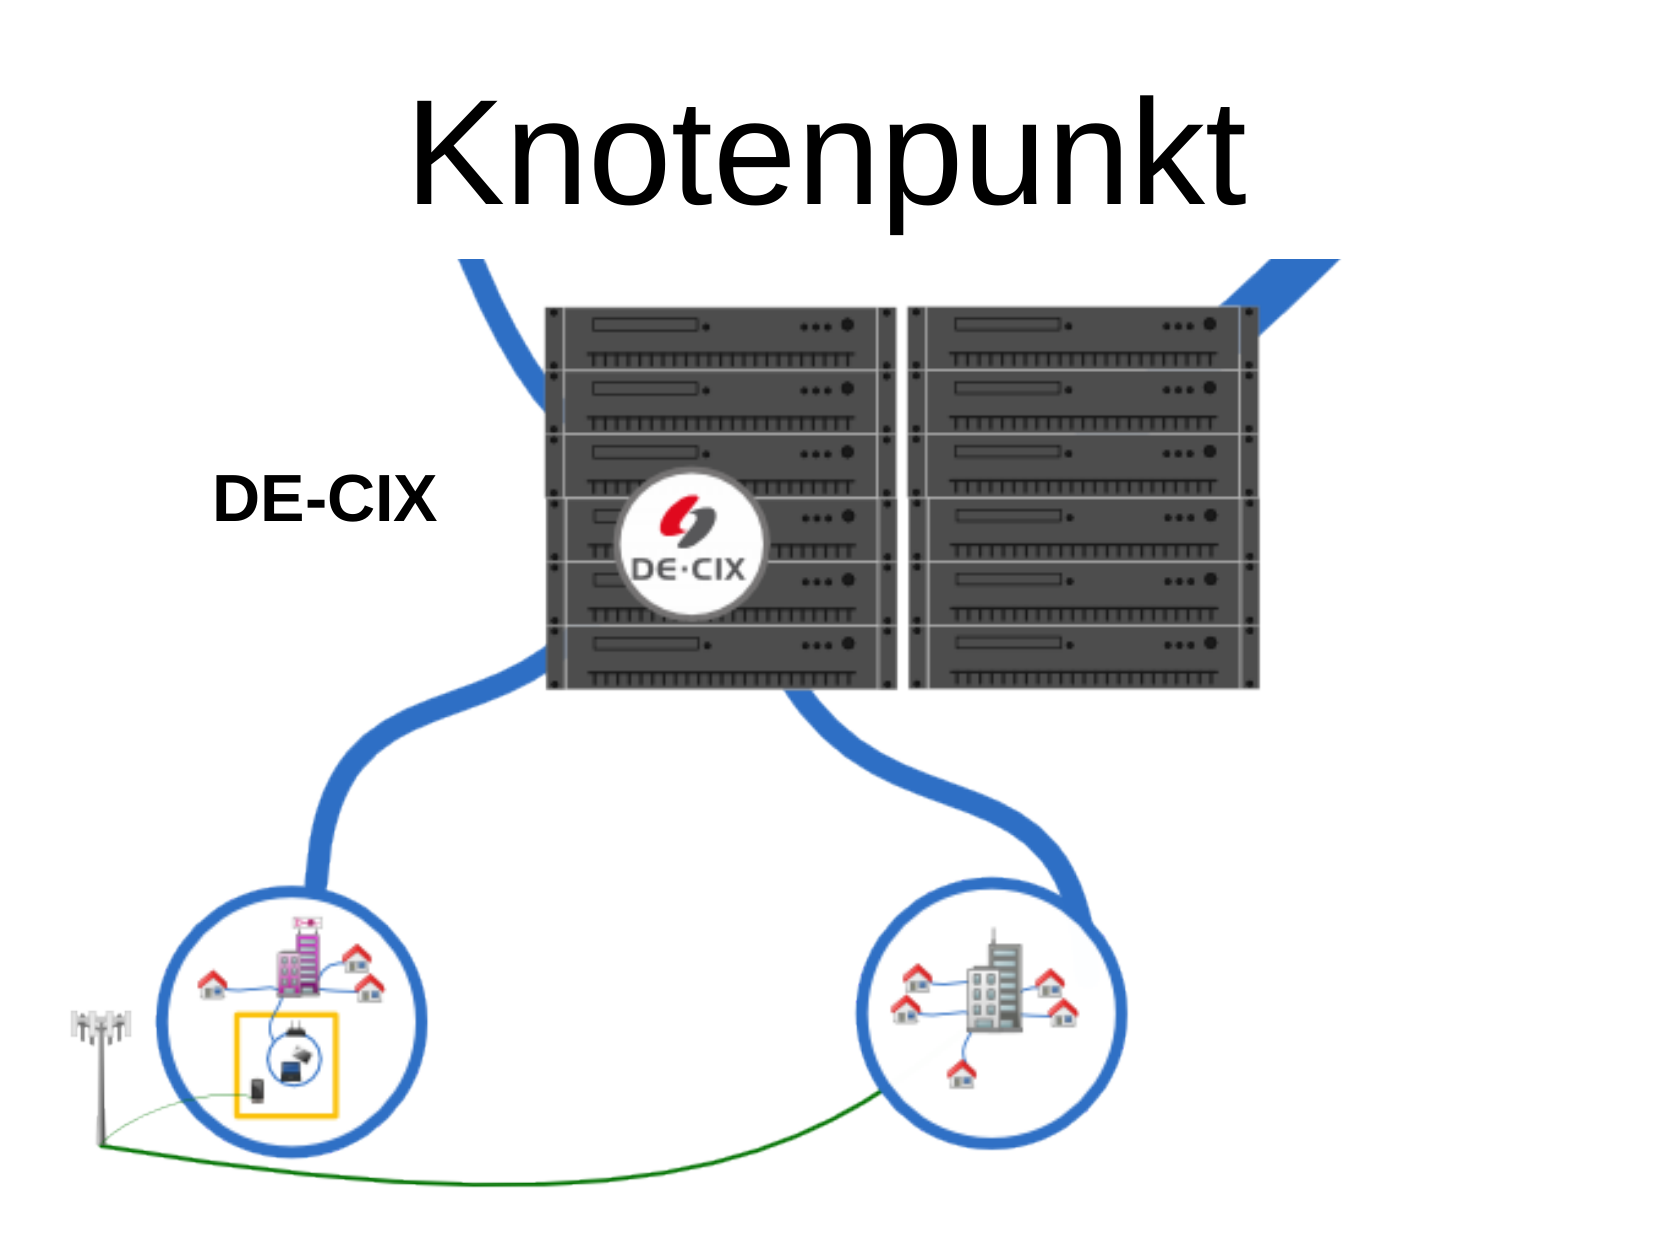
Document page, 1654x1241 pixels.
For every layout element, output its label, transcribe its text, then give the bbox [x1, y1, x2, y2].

title Knotenpunkt [82, 49, 1571, 257]
picture [32, 259, 1501, 1210]
